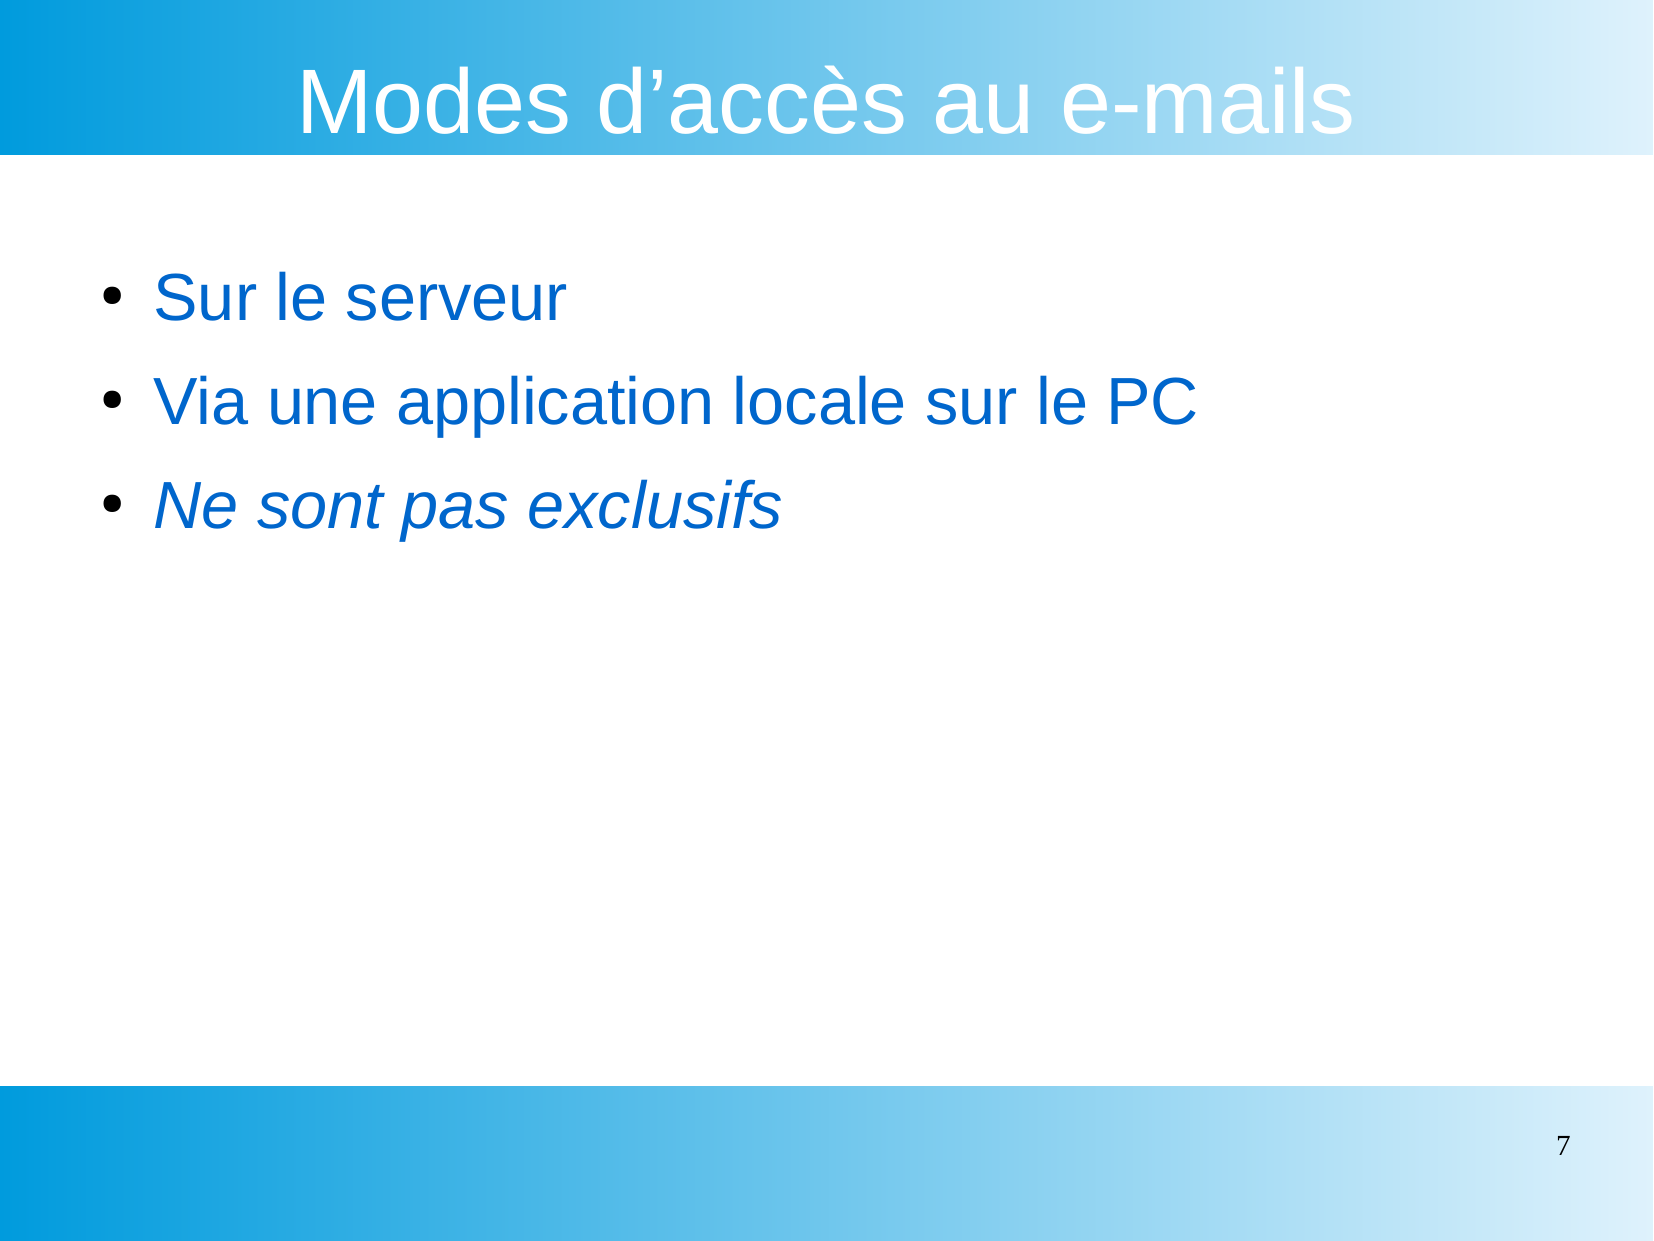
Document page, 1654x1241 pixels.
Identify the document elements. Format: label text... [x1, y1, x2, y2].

list Sur le serveur Via une application locale sur le PC Ne sont pas exclusifs [82, 259, 1571, 910]
title Modes d’accès au e-mails [82, 49, 1571, 155]
